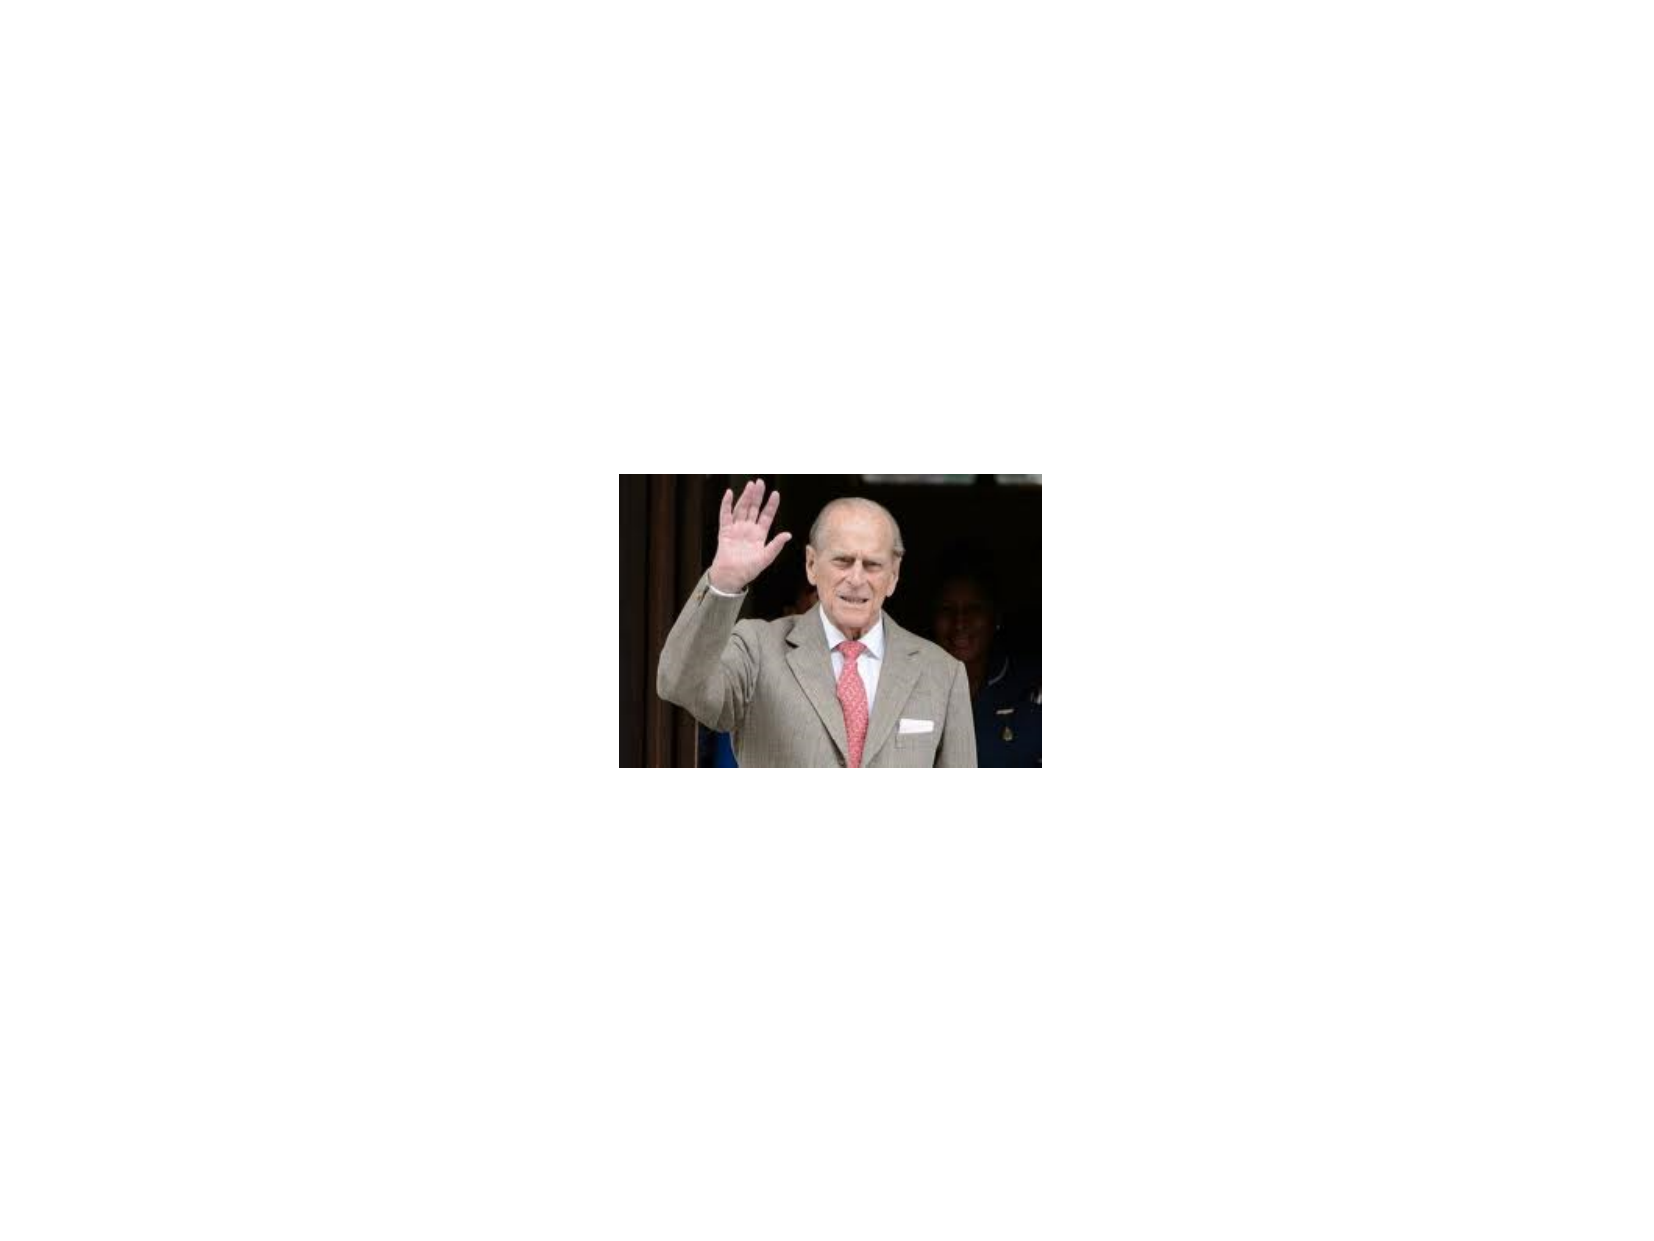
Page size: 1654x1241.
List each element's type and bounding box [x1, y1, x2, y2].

picture [619, 474, 1042, 768]
